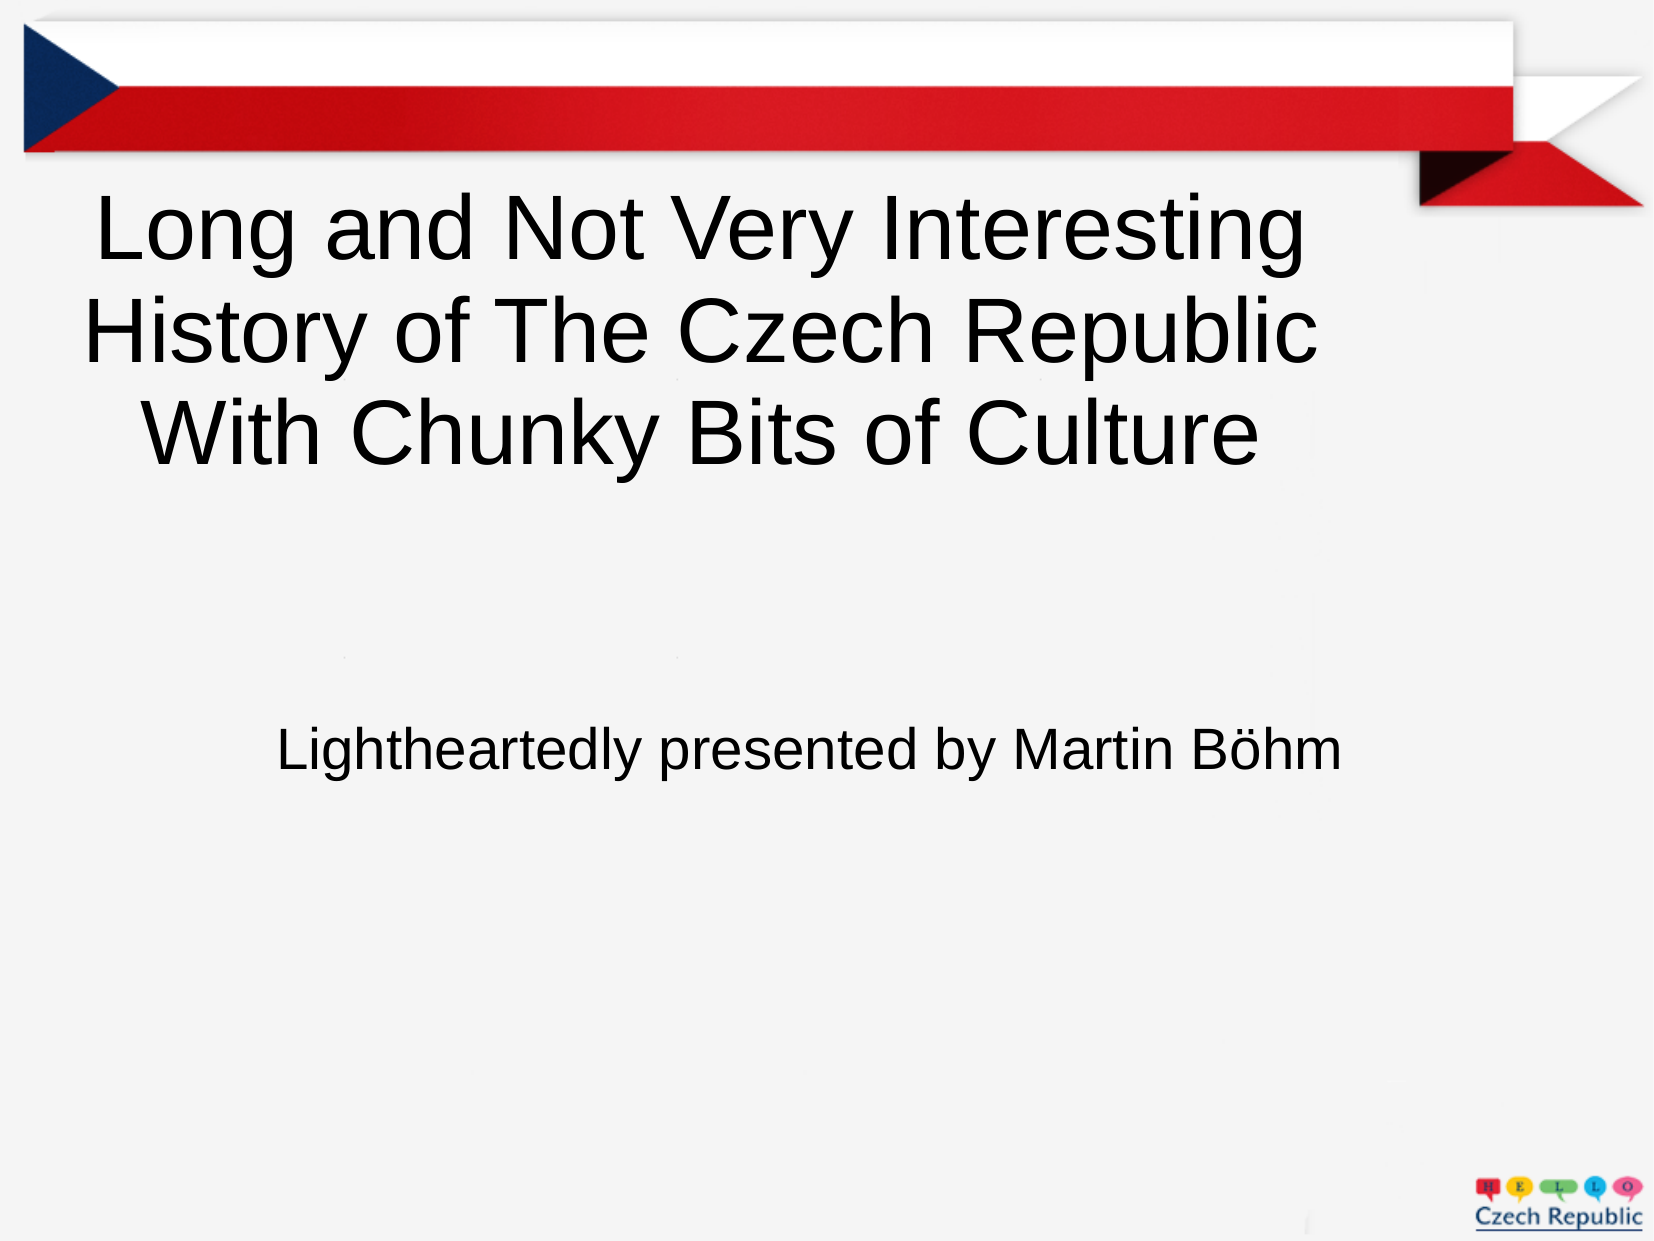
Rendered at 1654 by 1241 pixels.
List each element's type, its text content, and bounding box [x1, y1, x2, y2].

picture [0, 0, 1654, 1241]
title Long and Not Very Interesting History of The Czech Republic With Chunky Bits of Culture [0, 176, 1404, 485]
subtitle Lightheartedly presented by Martin Böhm [82, 389, 1538, 1109]
